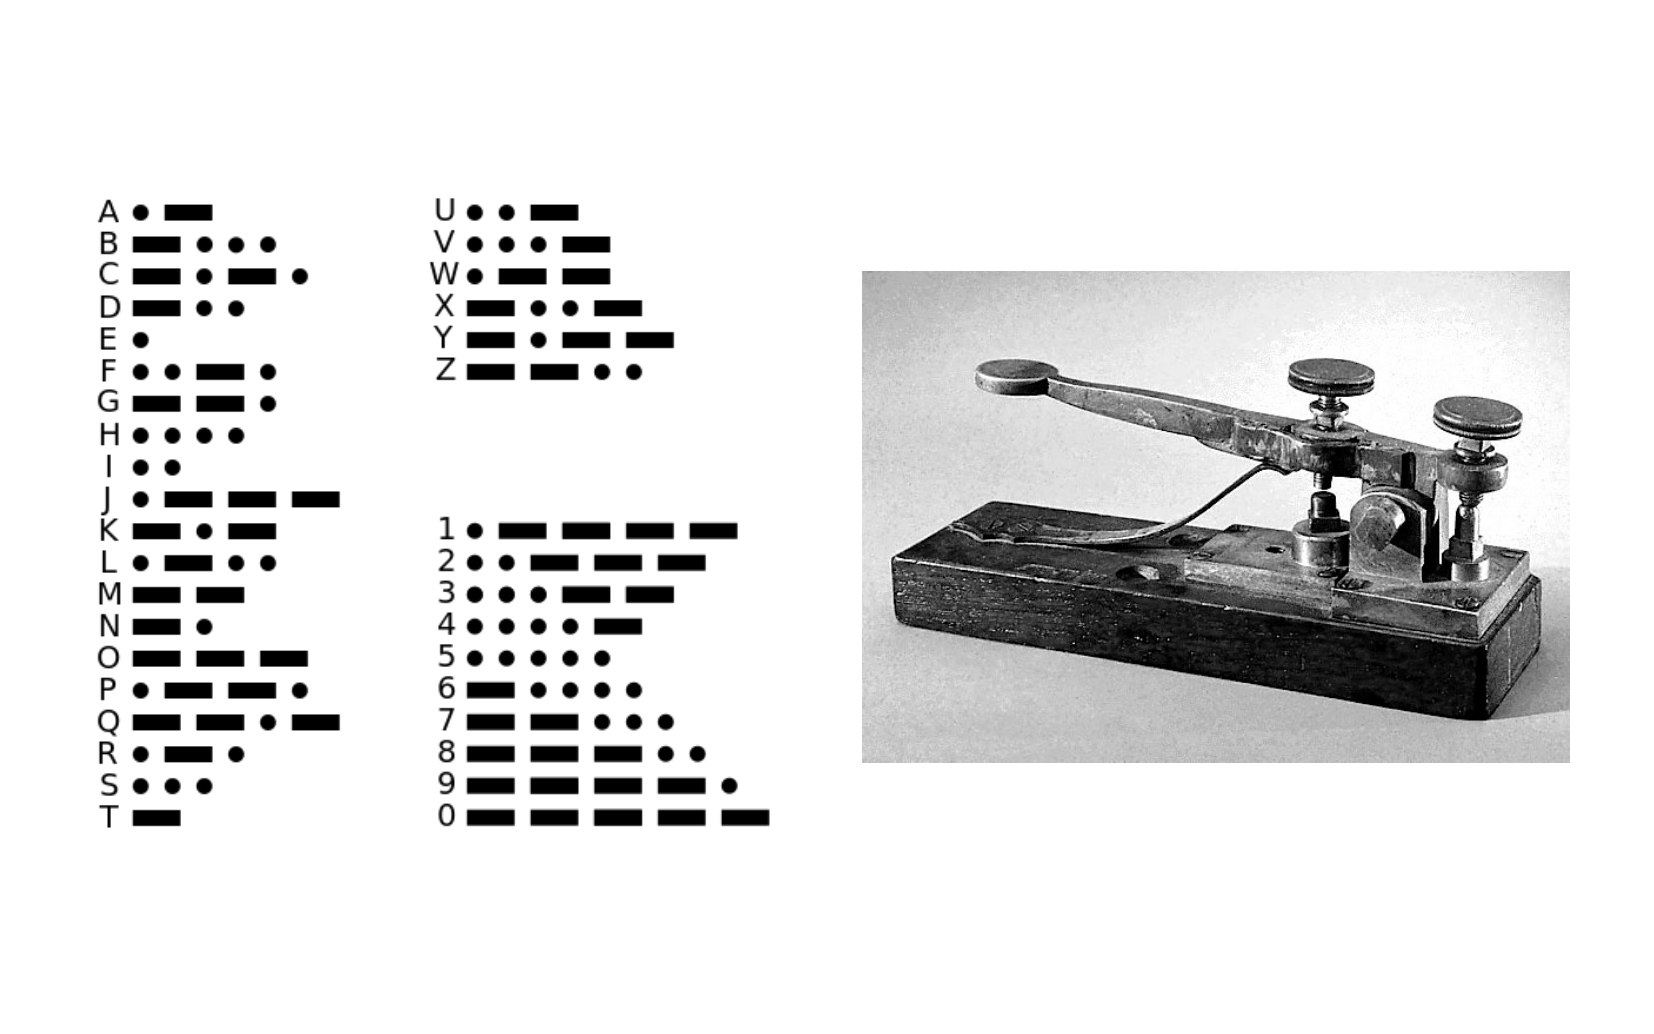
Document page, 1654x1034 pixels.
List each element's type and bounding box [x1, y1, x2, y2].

picture [862, 271, 1570, 763]
picture [76, 165, 792, 870]
